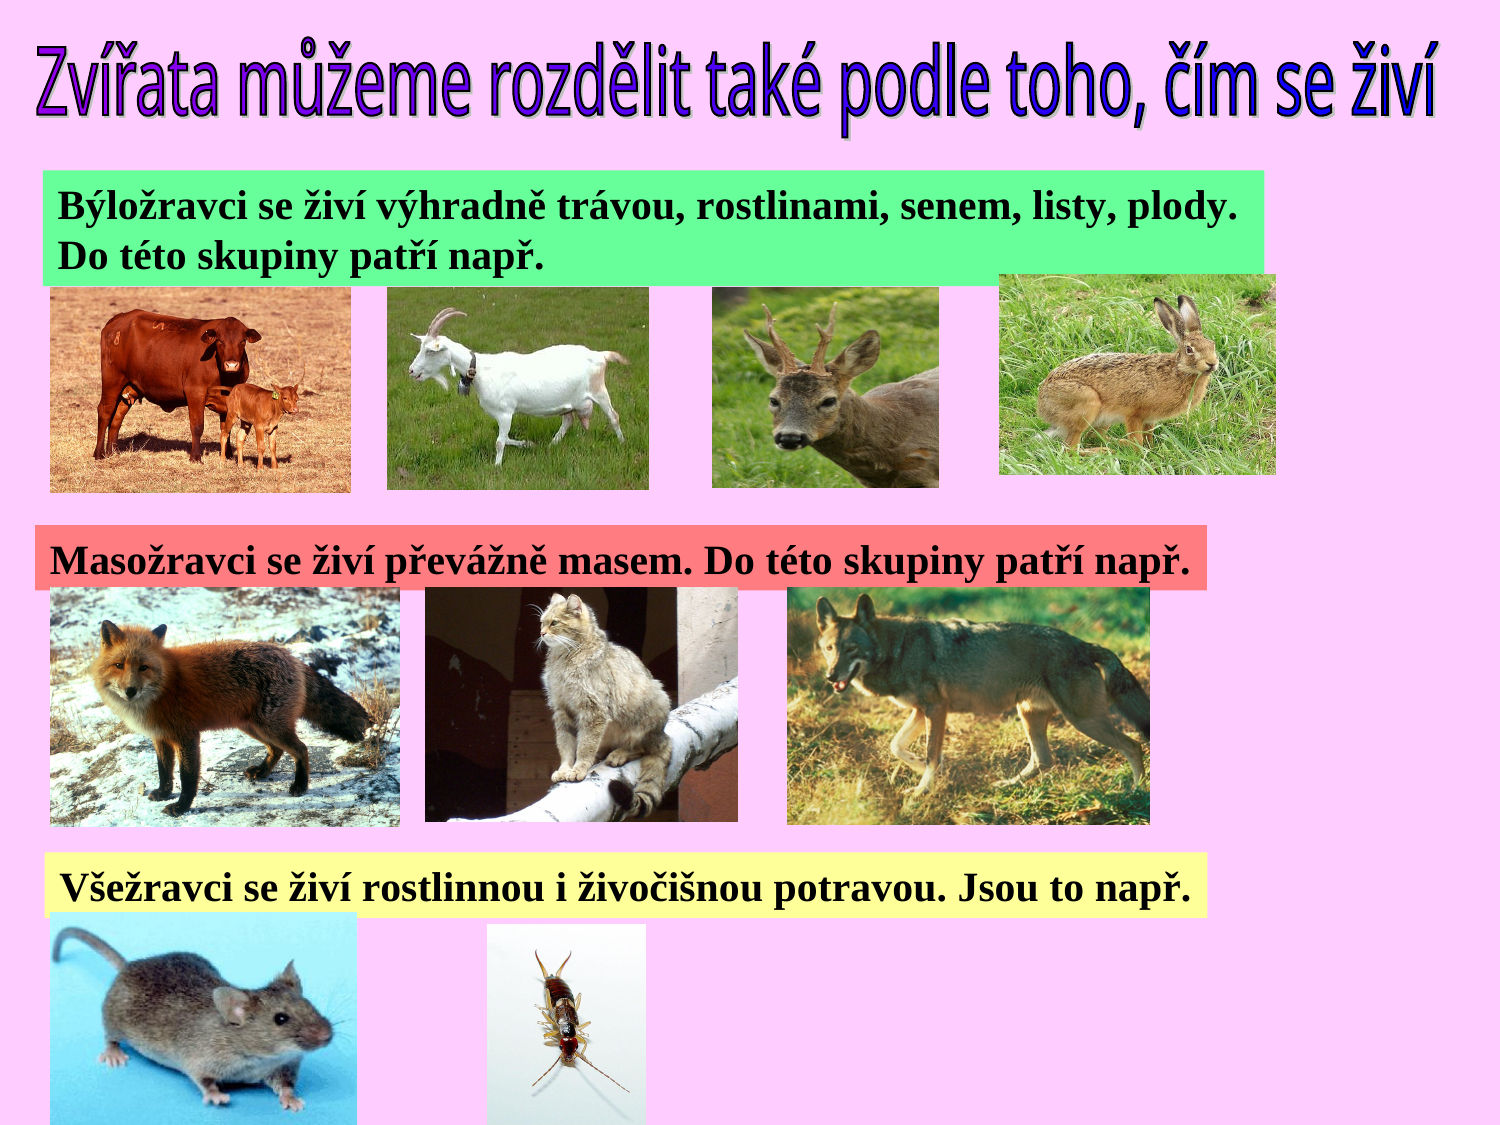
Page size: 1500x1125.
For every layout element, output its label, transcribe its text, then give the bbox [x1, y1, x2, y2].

picture [50, 912, 357, 1125]
text_box Zvířata můžeme rozdělit také podle toho, čím se živí [1392, 63, 1422, 115]
text_box Všežravci se živí rostlinnou i živočišnou potravou. Jsou to např. [44, 852, 1208, 918]
text_box Zvířata můžeme rozdělit také podle toho, čím se živí [294, 63, 322, 116]
text_box Zvířata můžeme rozdělit také podle toho, čím se živí [763, 42, 790, 115]
text_box Zvířata můžeme rozdělit také podle toho, čím se živí [328, 63, 351, 115]
text_box Zvířata můžeme rozdělit také podle toho, čím se živí [1007, 52, 1026, 116]
text_box Zvířata můžeme rozdělit také podle toho, čím se živí [191, 63, 217, 116]
picture [50, 287, 351, 493]
text_box Zvířata můžeme rozdělit také podle toho, čím se živí [513, 63, 542, 116]
text_box Zvířata můžeme rozdělit také podle toho, čím se živí [390, 63, 436, 115]
text_box Zvířata můžeme rozdělit také podle toho, čím se živí [961, 63, 989, 116]
text_box Zvířata můžeme rozdělit také podle toho, čím se živí [137, 63, 164, 116]
text_box Zvířata můžeme rozdělit také podle toho, čím se živí [37, 47, 67, 115]
text_box Zvířata můžeme rozdělit také podle toho, čím se živí [1278, 63, 1301, 116]
text_box Zvířata můžeme rozdělit také podle toho, čím se živí [546, 63, 570, 115]
text_box Zvířata můžeme rozdělit také podle toho, čím se živí [574, 42, 603, 116]
text_box Zvířata můžeme rozdělit také podle toho, čím se živí [1100, 63, 1130, 116]
text_box Býložravci se živí výhradně trávou, rostlinami, senem, listy, plody. Do této skupiny patří např. [42, 170, 1265, 287]
text_box Zvířata můžeme rozdělit také podle toho, čím se živí [706, 52, 726, 116]
text_box Zvířata můžeme rozdělit také podle toho, čím se živí [1066, 42, 1094, 115]
text_box Zvířata můžeme rozdělit také podle toho, čím se živí [1352, 63, 1376, 115]
text_box Zvířata můžeme rozdělit také podle toho, čím se živí [442, 63, 470, 116]
text_box Zvířata můžeme rozdělit také podle toho, čím se živí [241, 63, 286, 115]
text_box Zvířata můžeme rozdělit také podle toho, čím se živí [1166, 63, 1190, 116]
picture [50, 587, 400, 827]
picture [712, 287, 939, 488]
text_box Zvířata můžeme rozdělit také podle toho, čím se živí [1210, 63, 1256, 115]
picture [999, 274, 1276, 475]
picture [487, 924, 646, 1125]
text_box Zvířata můžeme rozdělit také podle toho, čím se živí [168, 52, 188, 116]
picture [787, 587, 1150, 825]
text_box Zvířata můžeme rozdělit také podle toho, čím se živí [842, 63, 870, 138]
text_box Zvířata můžeme rozdělit také podle toho, čím se živí [876, 63, 905, 116]
text_box Zvířata můžeme rozdělit také podle toho, čím se živí [1305, 63, 1333, 116]
text_box Zvířata můžeme rozdělit také podle toho, čím se živí [670, 52, 690, 116]
picture [425, 587, 738, 822]
picture [387, 287, 649, 490]
text_box Zvířata můžeme rozdělit také podle toho, čím se živí [610, 63, 637, 116]
text_box Zvířata můžeme rozdělit také podle toho, čím se živí [792, 63, 820, 116]
text_box Zvířata můžeme rozdělit také podle toho, čím se živí [911, 42, 939, 116]
text_box Zvířata můžeme rozdělit také podle toho, čím se živí [68, 63, 98, 115]
text_box Zvířata můžeme rozdělit také podle toho, čím se živí [729, 63, 755, 116]
text_box Zvířata můžeme rozdělit také podle toho, čím se živí [1030, 63, 1059, 116]
text_box Masožravci se živí převážně masem. Do této skupiny patří např. [35, 525, 1207, 591]
text_box Zvířata můžeme rozdělit také podle toho, čím se živí [356, 63, 383, 116]
